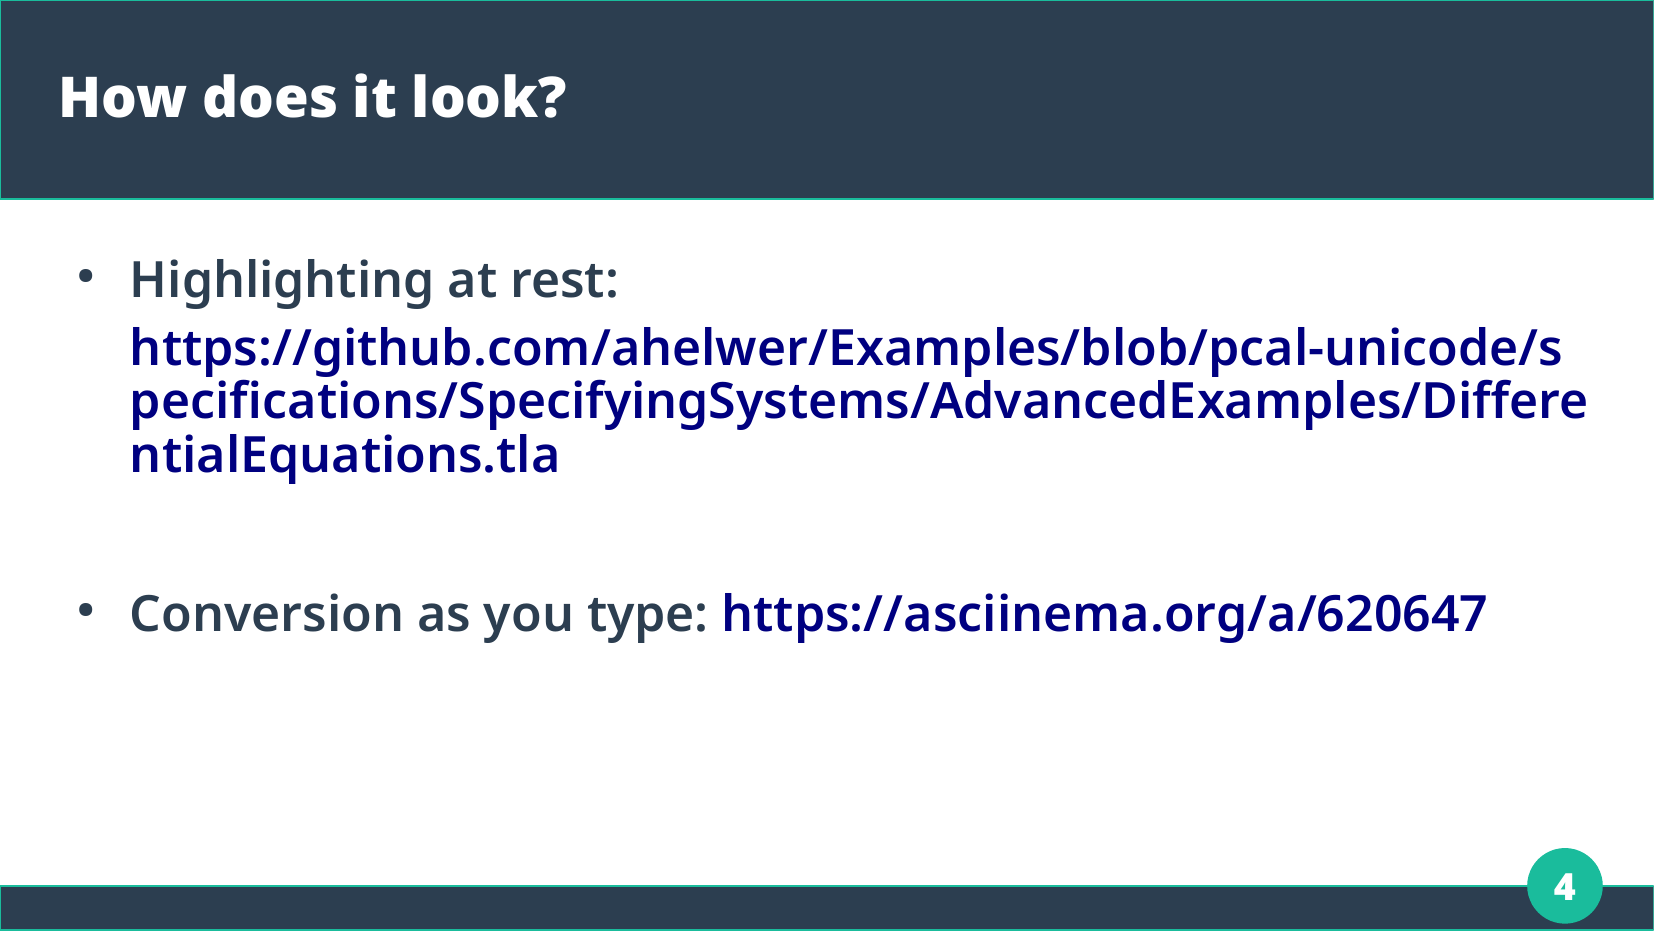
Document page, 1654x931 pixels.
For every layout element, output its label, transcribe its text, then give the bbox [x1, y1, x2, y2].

list Highlighting at rest: https://github.com/ahelwer/Examples/blob/pcal-unicode/specifications/SpecifyingSystems/AdvancedExamples/DifferentialEquations.tla Conversion as you type: https://asciinema.org/a/620647 [59, 243, 1595, 864]
title How does it look? [59, 37, 1595, 155]
